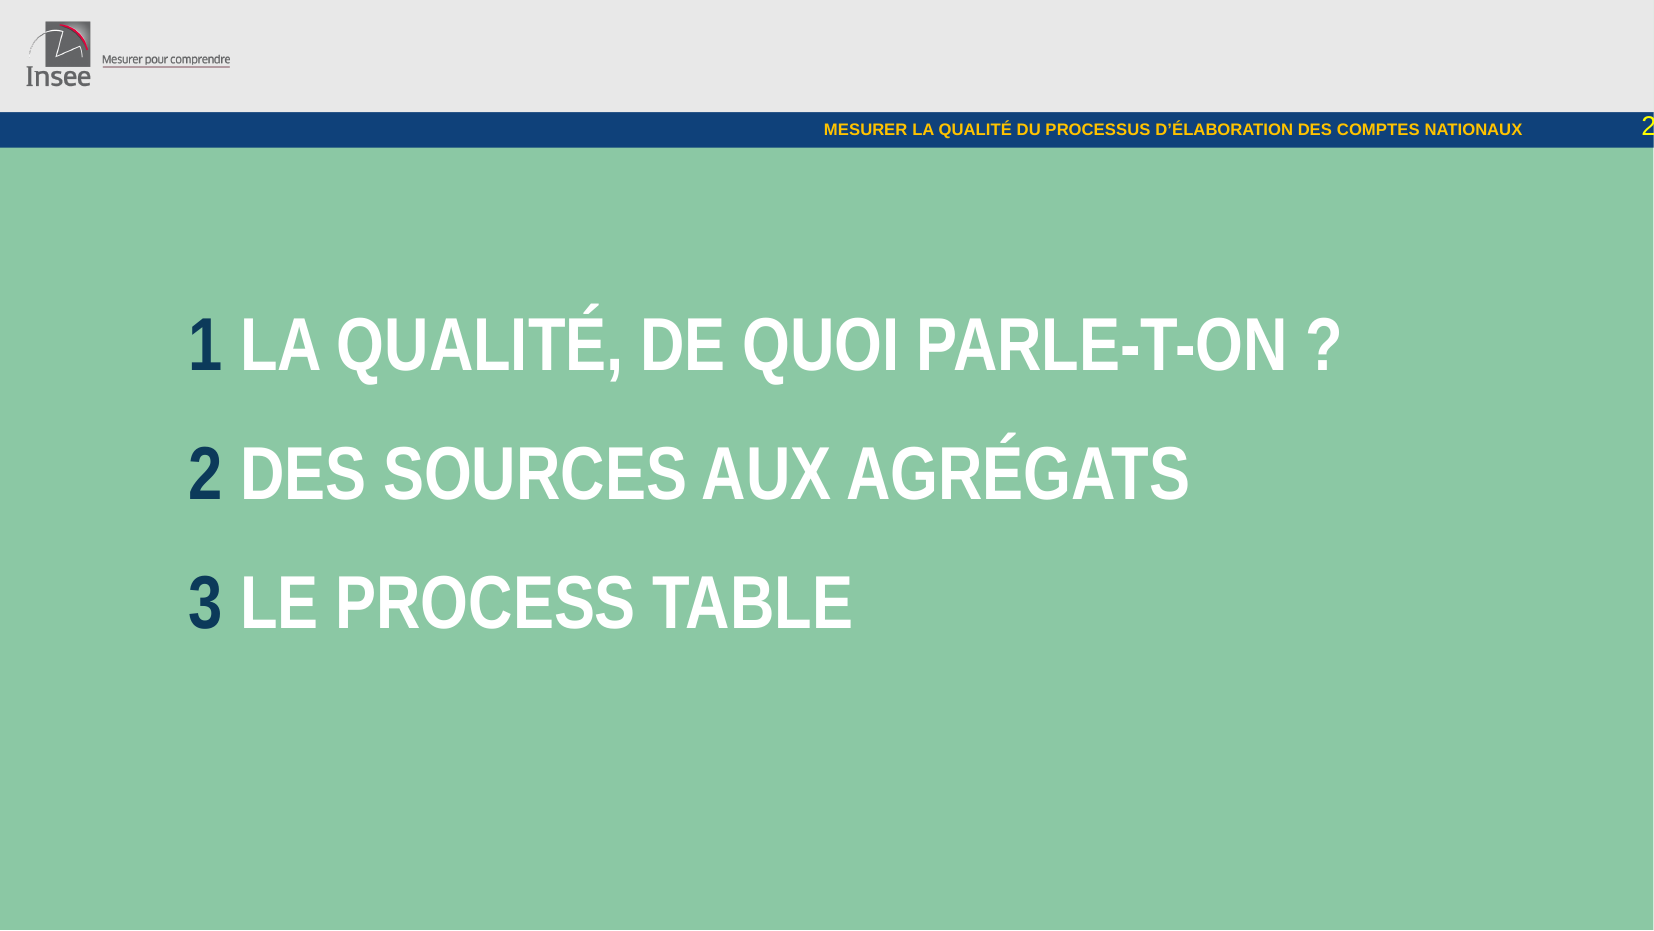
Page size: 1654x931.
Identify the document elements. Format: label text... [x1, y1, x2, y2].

subtitle La qualité, de quoi parle-t-on ? Des sources aux agrégats Le process table [188, 187, 1418, 715]
picture [23, 0, 230, 89]
